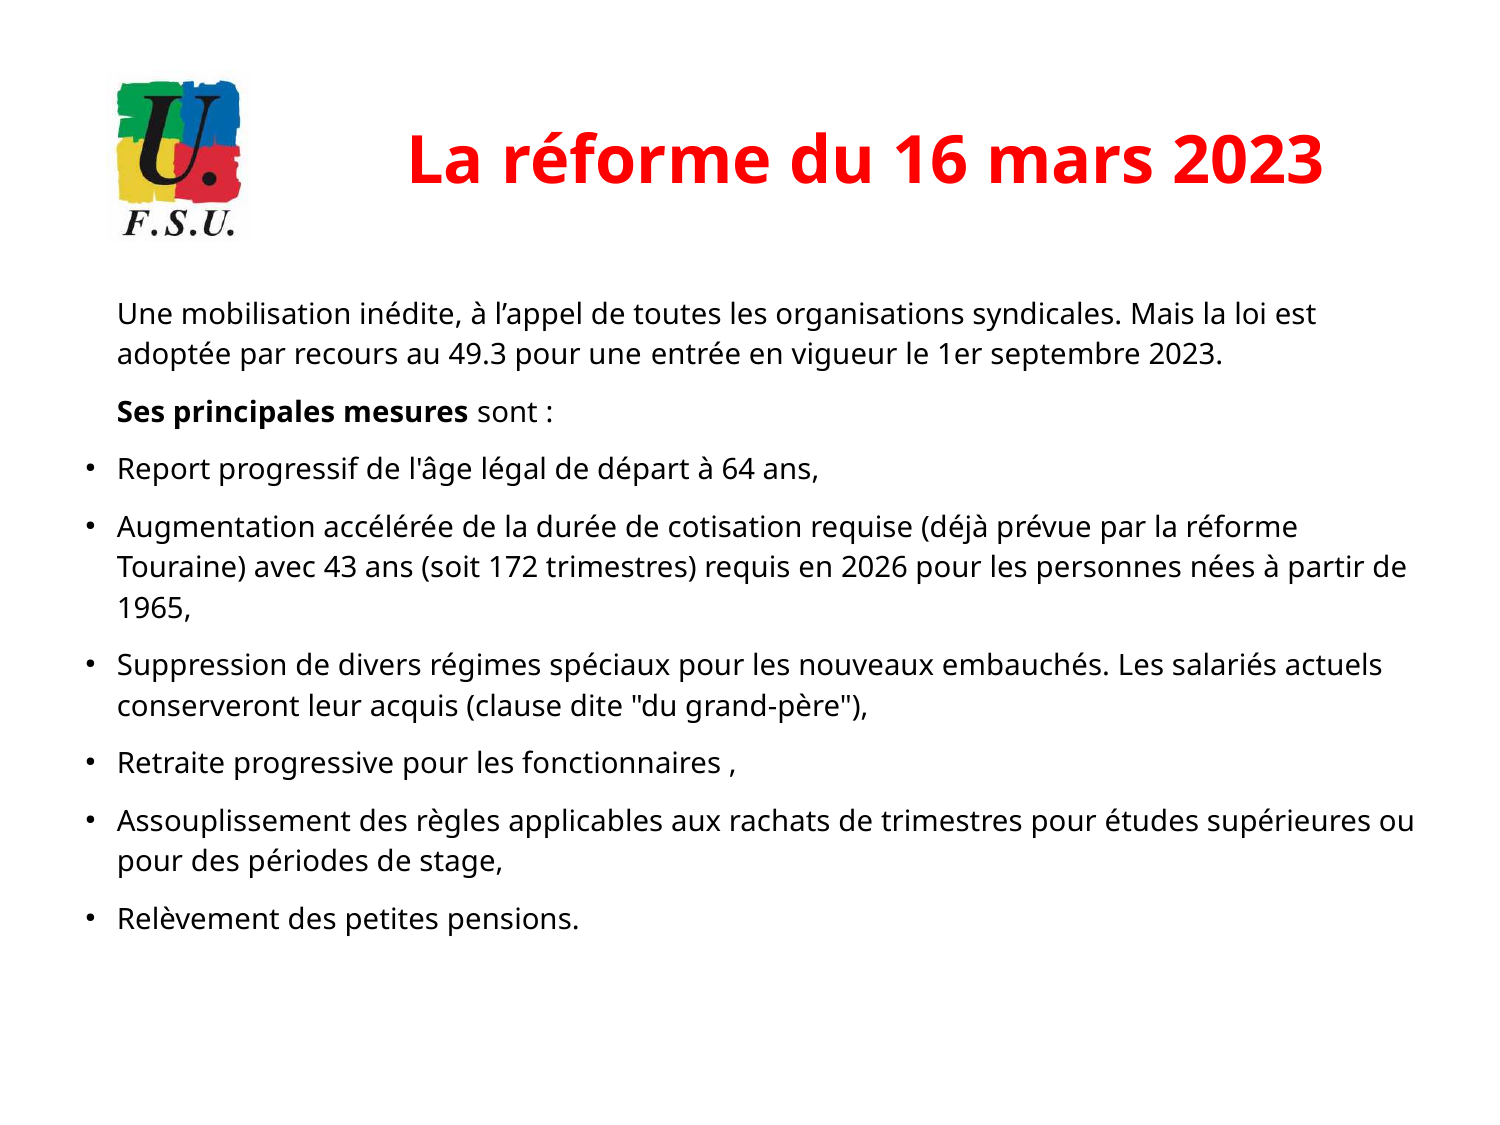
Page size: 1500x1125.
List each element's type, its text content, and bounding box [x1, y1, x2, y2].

picture [106, 70, 250, 242]
list Une mobilisation inédite, à l’appel de toutes les organisations syndicales. Mais la loi est adoptée par recours au 49.3 pour une entrée en vigueur le 1er septembre 2023. Ses principales mesures sont : Report progressif de l'âge légal de départ à 64 ans, Augmentation accélérée de la durée de cotisation requise (déjà prévue par la réforme Touraine) avec 43 ans (soit 172 trimestres) requis en 2026 pour les personnes nées à partir de 1965, Suppression de divers régimes spéciaux pour les nouveaux embauchés. Les salariés actuels conserveront leur acquis (clause dite "du grand-père"), Retraite progressive pour les fonctionnaires , Assouplissement des règles applicables aux rachats de trimestres pour études supérieures ou pour des périodes de stage, Relèvement des petites pensions. [75, 292, 1425, 946]
title La réforme du 16 mars 2023 [312, 63, 1420, 252]
